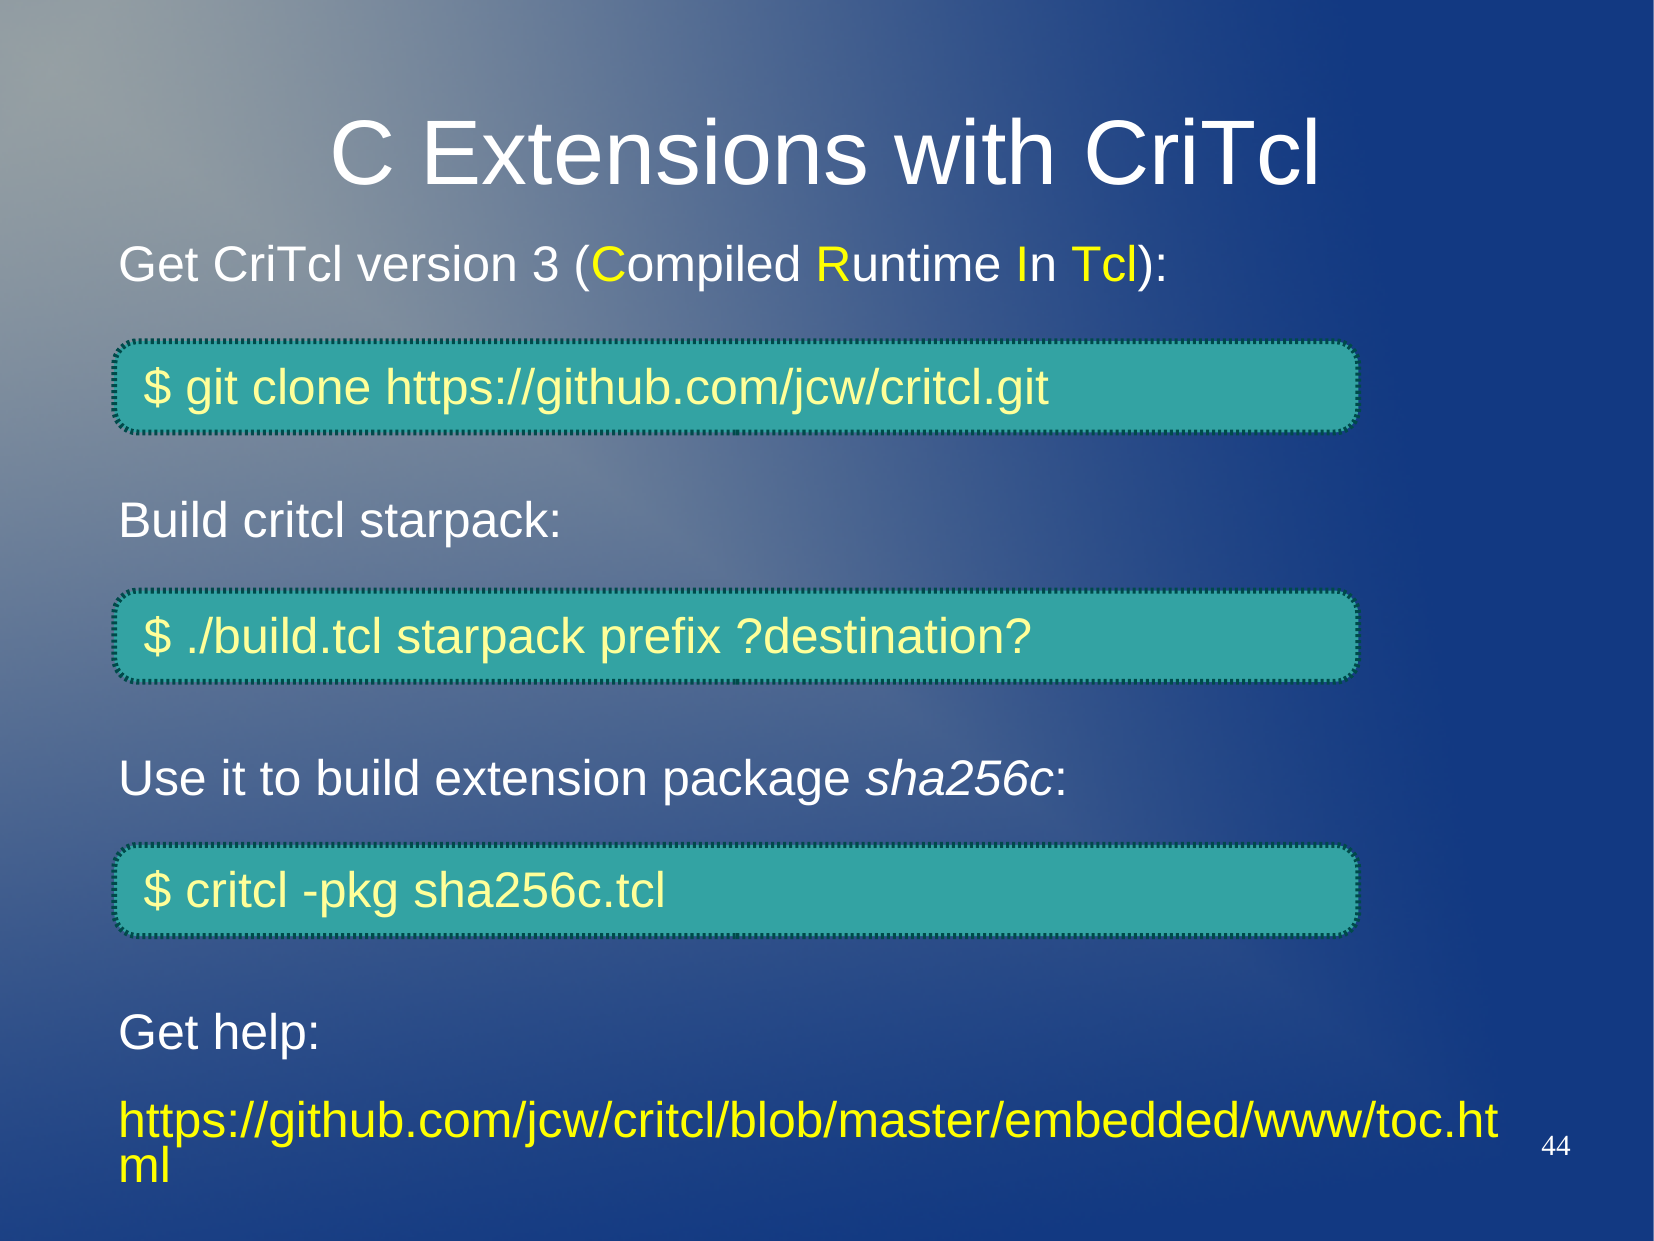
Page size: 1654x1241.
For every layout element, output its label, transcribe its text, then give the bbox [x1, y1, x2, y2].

text_box $ ./build.tcl starpack prefix ?destination? [114, 590, 1359, 682]
text_box Get CriTcl version 3 (Compiled Runtime In Tcl): [118, 236, 1536, 296]
text_box Get help: [118, 1003, 1536, 1063]
title C Extensions with CriTcl [82, 49, 1571, 257]
text_box $ git clone https://github.com/jcw/critcl.git [114, 341, 1359, 433]
picture [0, 0, 1654, 1241]
text_box https://github.com/jcw/critcl/blob/master/embedded/www/toc.html [118, 1092, 1536, 1149]
text_box Use it to build extension package sha256c: [118, 750, 1536, 810]
text_box Build critcl starpack: [118, 492, 1536, 549]
text_box $ critcl -pkg sha256c.tcl [114, 844, 1359, 937]
